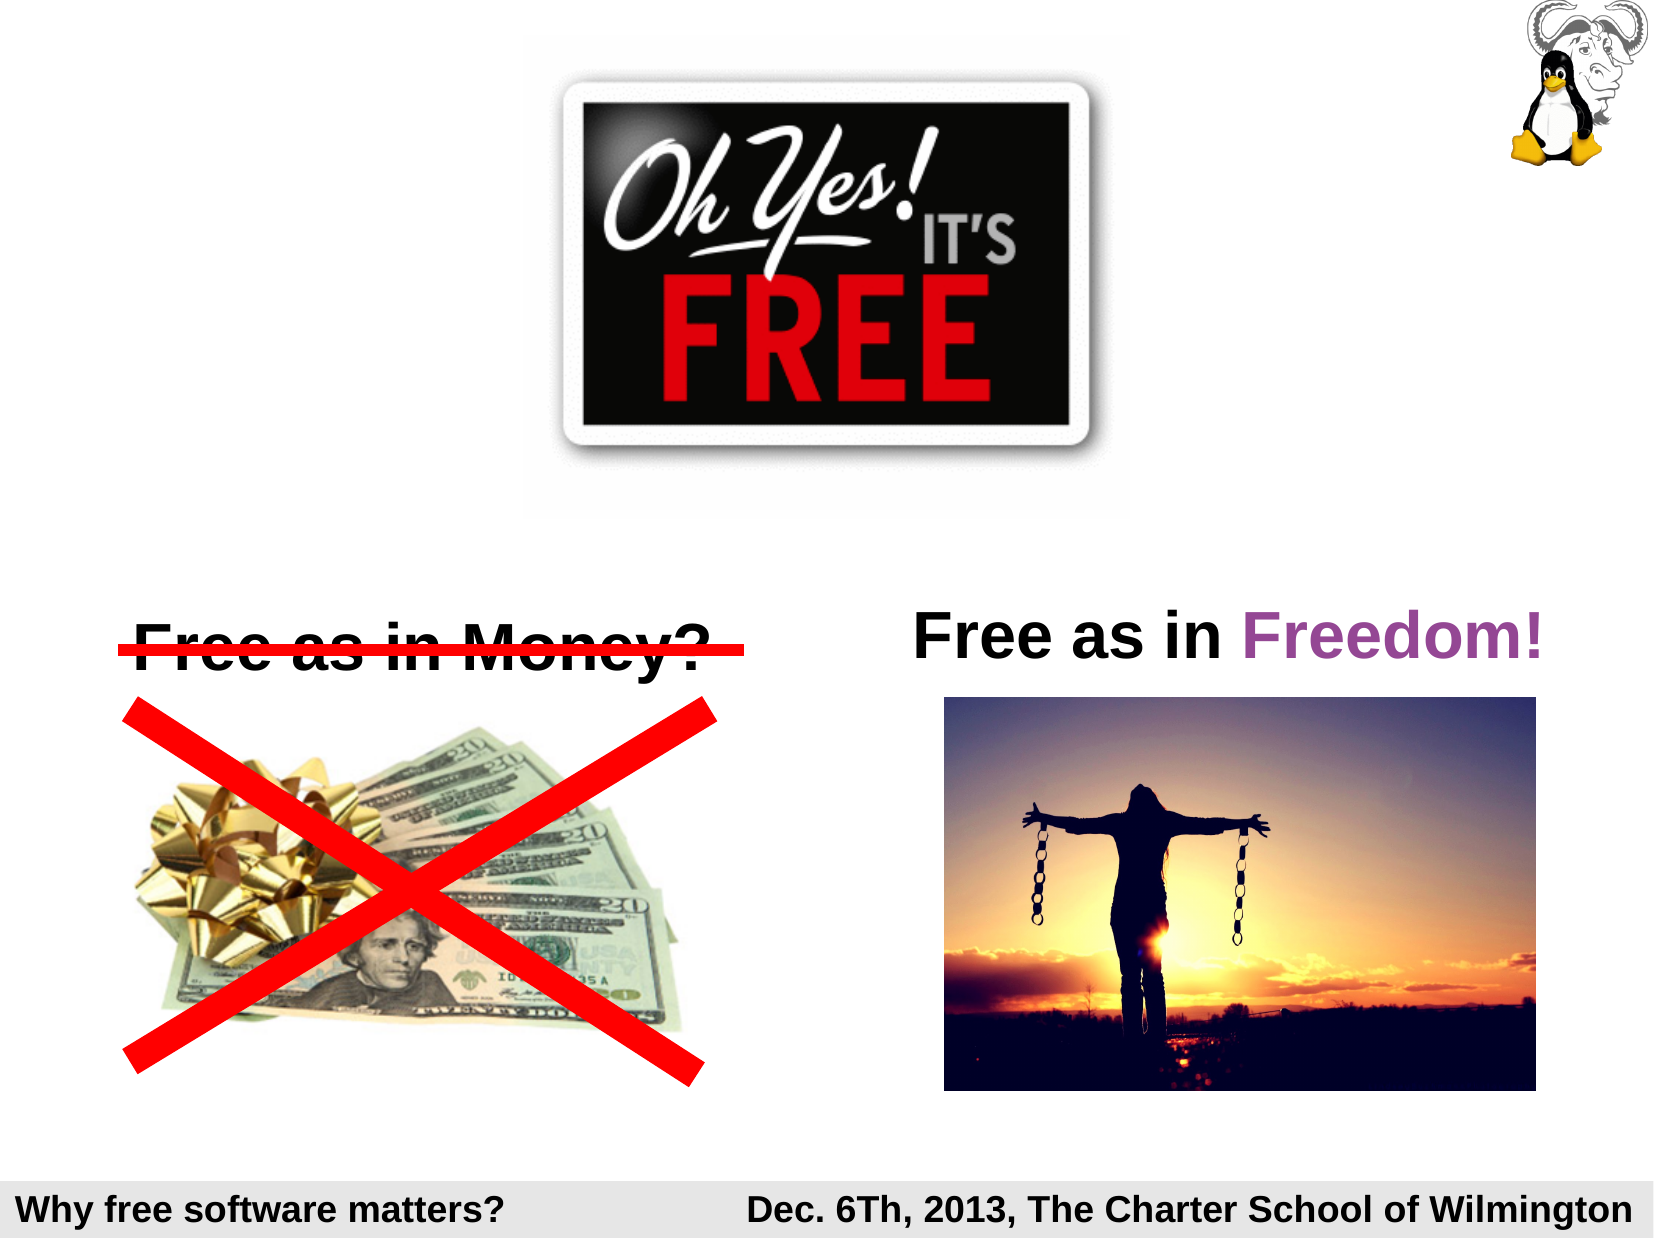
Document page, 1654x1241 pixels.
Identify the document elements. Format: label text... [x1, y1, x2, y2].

picture [523, 35, 1130, 519]
text_box Why free software matters? Dec. 6Th, 2013, The Charter School of Wilmington [0, 1181, 1654, 1238]
picture [441, 727, 710, 1062]
picture [944, 697, 1536, 1091]
text_box Free as in Freedom! [897, 590, 1583, 681]
picture [118, 709, 381, 1062]
text_box Free as in Money? [118, 602, 780, 709]
picture [160, 909, 648, 1062]
picture [160, 709, 679, 872]
picture [1511, 0, 1648, 166]
